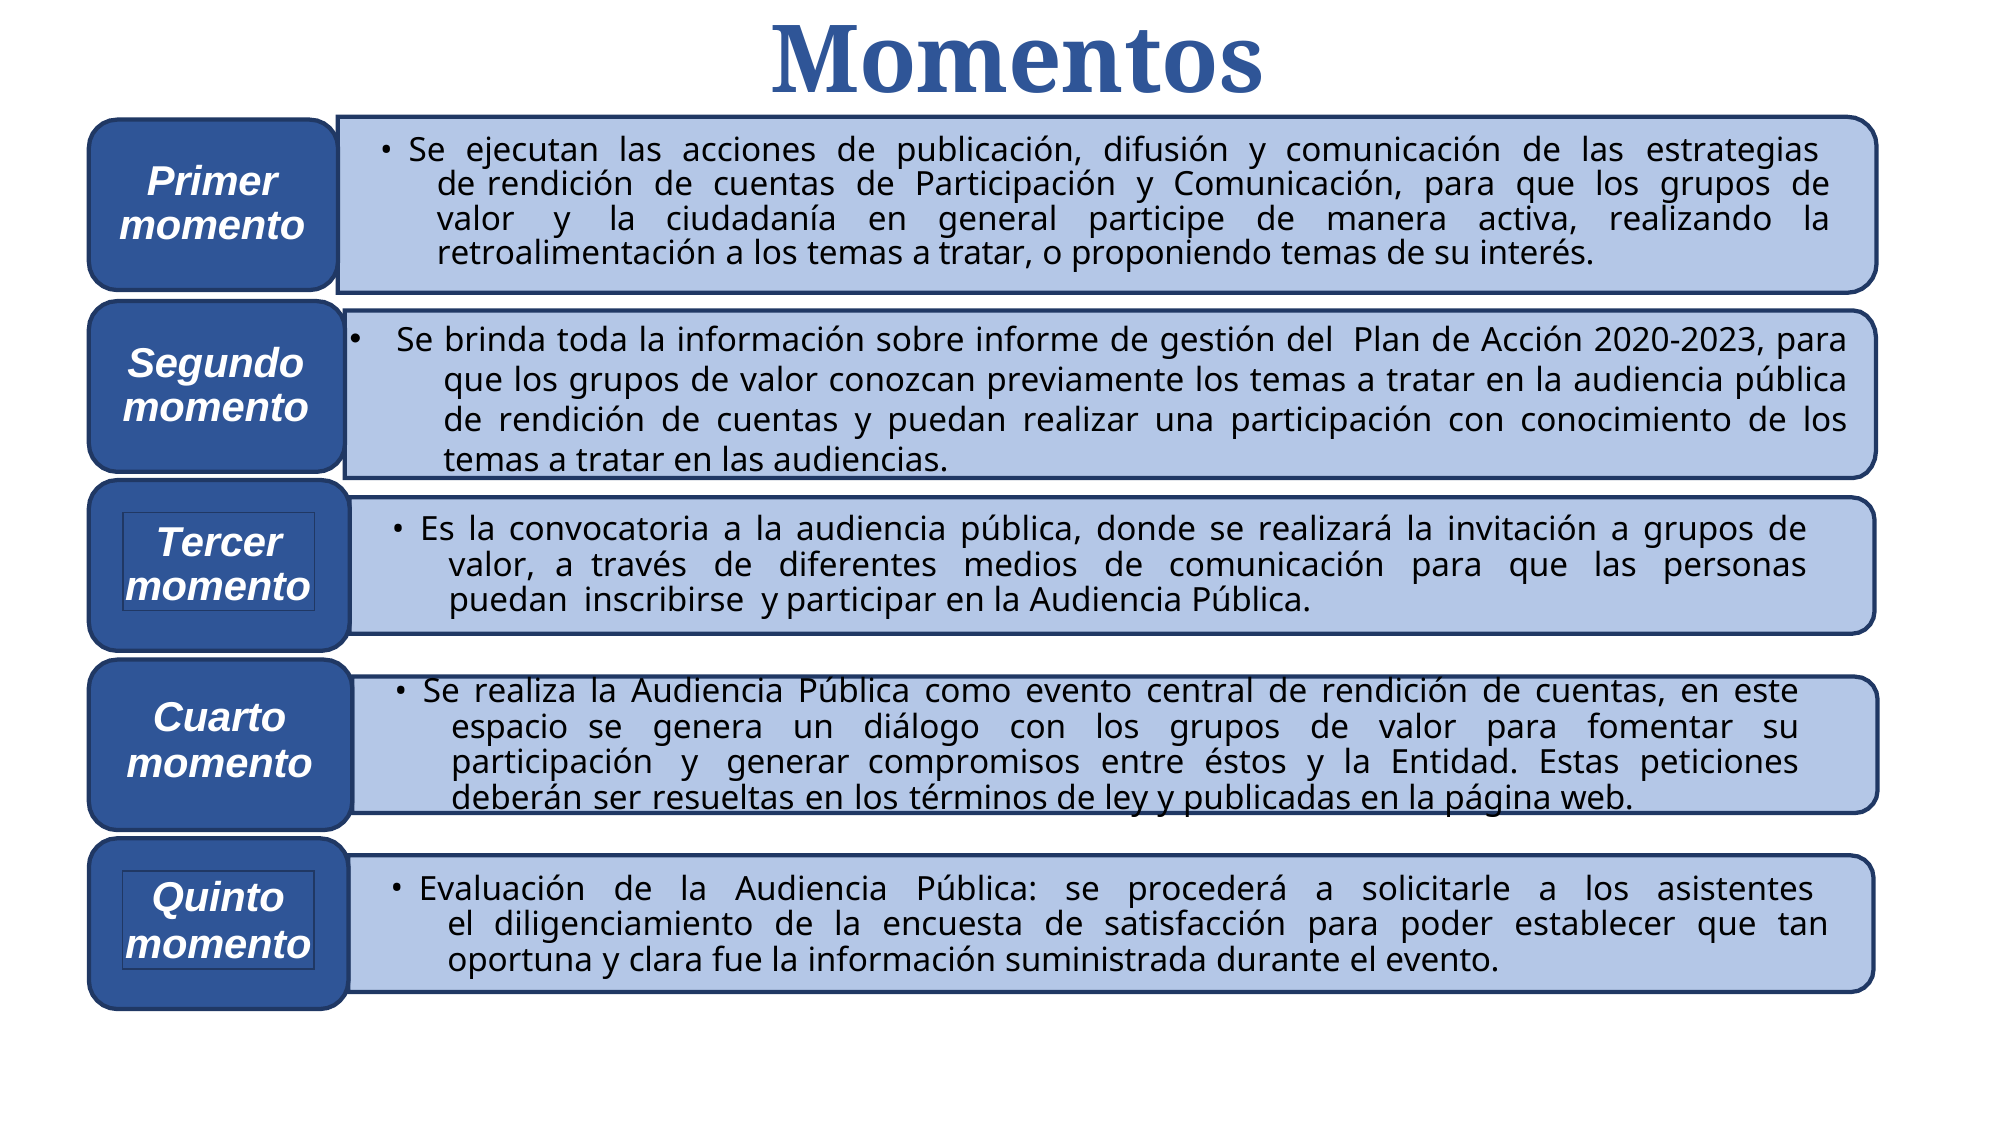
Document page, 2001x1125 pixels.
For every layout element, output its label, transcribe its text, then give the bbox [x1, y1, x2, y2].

text_box [88, 116, 1877, 293]
text_box [88, 838, 1874, 1010]
text_box [88, 659, 390, 831]
text_box Quinto momento [122, 870, 315, 969]
text_box [88, 479, 1875, 651]
text_box Se brinda toda la información sobre informe de gestión del Plan de Acción 2020-2023, para que los grupos de valor conozcan previamente los temas a tratar en la audiencia pública de rendición de cuentas y puedan realizar una participación con conocimiento de los temas a tratar en las audiencias. [349, 311, 1850, 480]
text_box Evaluación de la Audiencia Pública: se procederá a solicitarle a los asistentes el diligenciamiento de la encuesta de satisfacción para poder establecer que tan oportuna y clara fue la información suministrada durante el evento. [386, 864, 1830, 980]
text_box [88, 300, 1877, 478]
text_box [1834, 676, 1878, 814]
text_box Tercer momento [122, 512, 315, 611]
text_box Es la convocatoria a la audiencia pública, donde se realizará la invitación a grupos de valor, a través de diferentes medios de comunicación para que las personas puedan inscribirse y participar en la Audiencia Pública. [387, 505, 1832, 622]
text_box Segundo momento [120, 333, 313, 432]
text_box Cuarto momento [124, 686, 317, 787]
text_box Se ejecutan las acciones de publicación, difusión y comunicación de las estrategias de rendición de cuentas de Participación y Comunicación, para que los grupos de valor y la ciudadanía en general participe de manera activa, realizando la retroalimentación a los temas a tratar, o proponiendo temas de su interés. [376, 126, 1832, 275]
text_box Primer momento [117, 151, 309, 250]
text_box Se realiza la Audiencia Pública como evento central de rendición de cuentas, en este espacio se genera un diálogo con los grupos de valor para fomentar su participación y generar compromisos entre éstos y la Entidad. Estas peticiones deberán ser resueltas en los términos de ley y publicadas en la página web. [390, 667, 1834, 819]
title Momentos [382, 0, 1618, 114]
